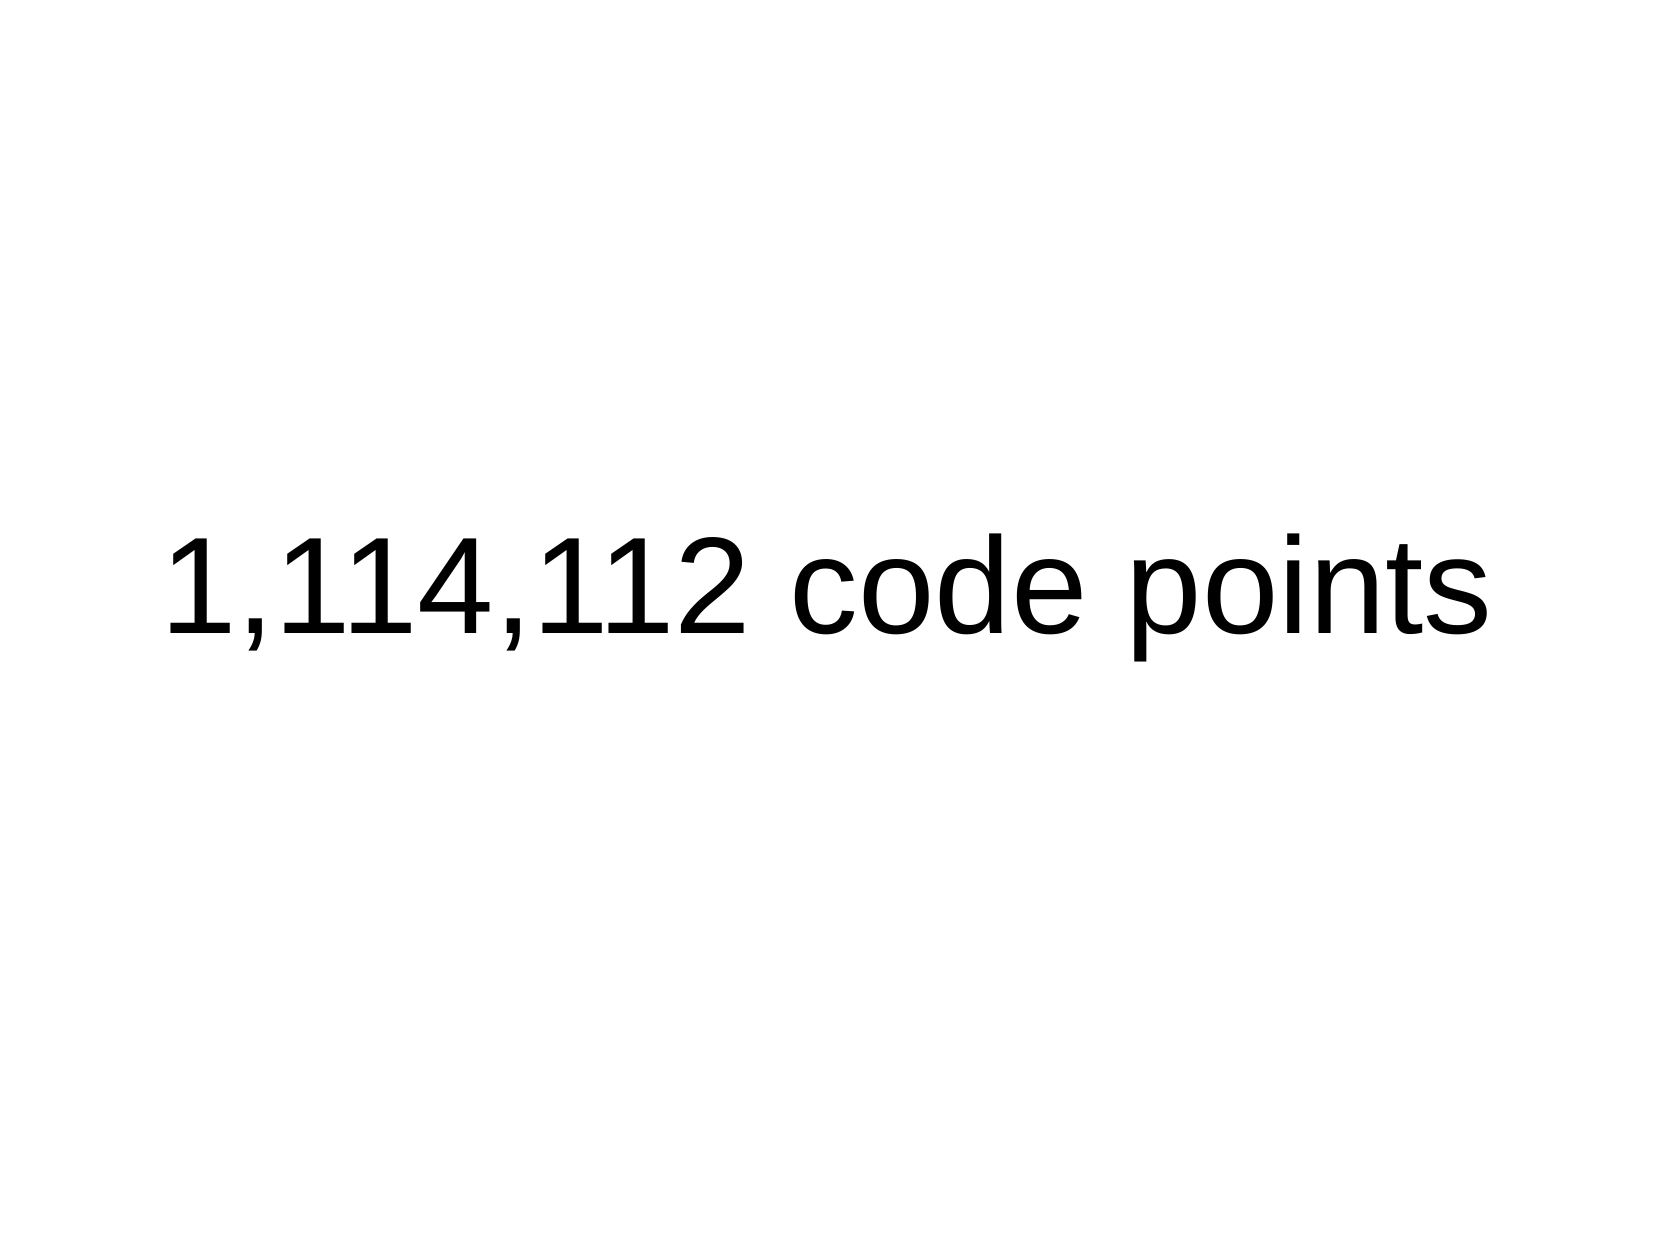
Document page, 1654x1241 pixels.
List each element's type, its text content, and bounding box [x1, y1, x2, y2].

title 1,114,112 code points [82, 56, 1571, 1115]
